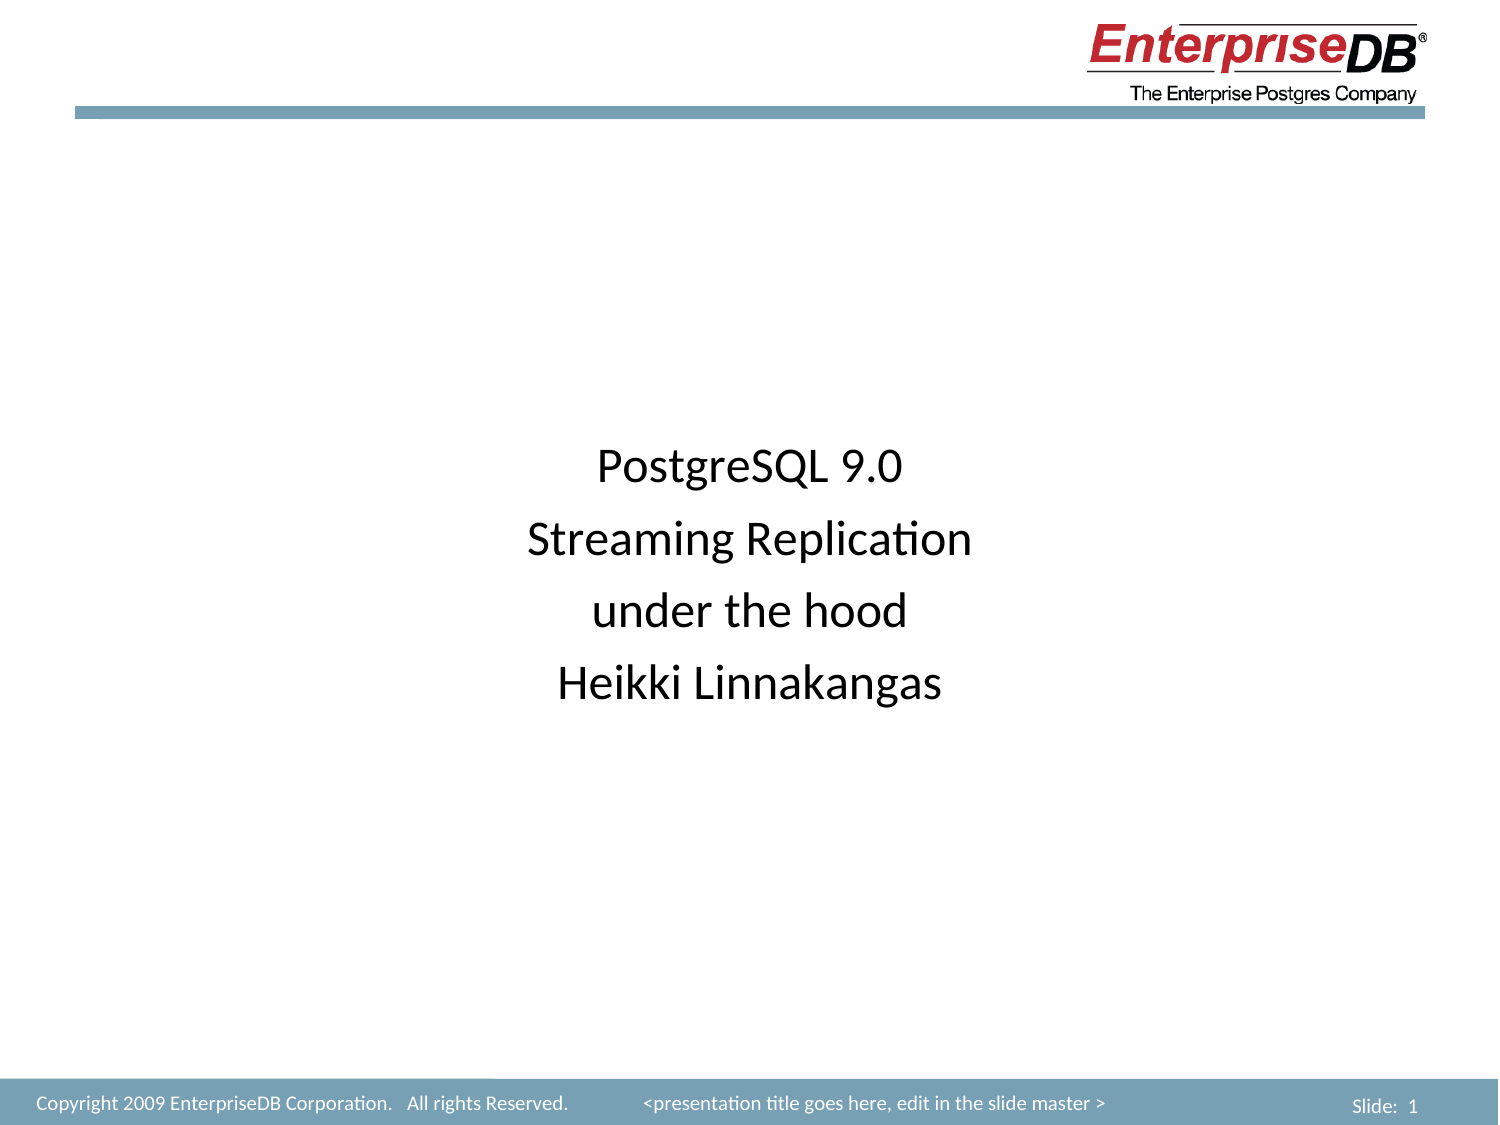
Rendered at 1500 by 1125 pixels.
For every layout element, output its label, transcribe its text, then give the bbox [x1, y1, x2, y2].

picture [1087, 24, 1427, 104]
subtitle PostgreSQL 9.0 Streaming Replication under the hood Heikki Linnakangas [75, 200, 1426, 943]
